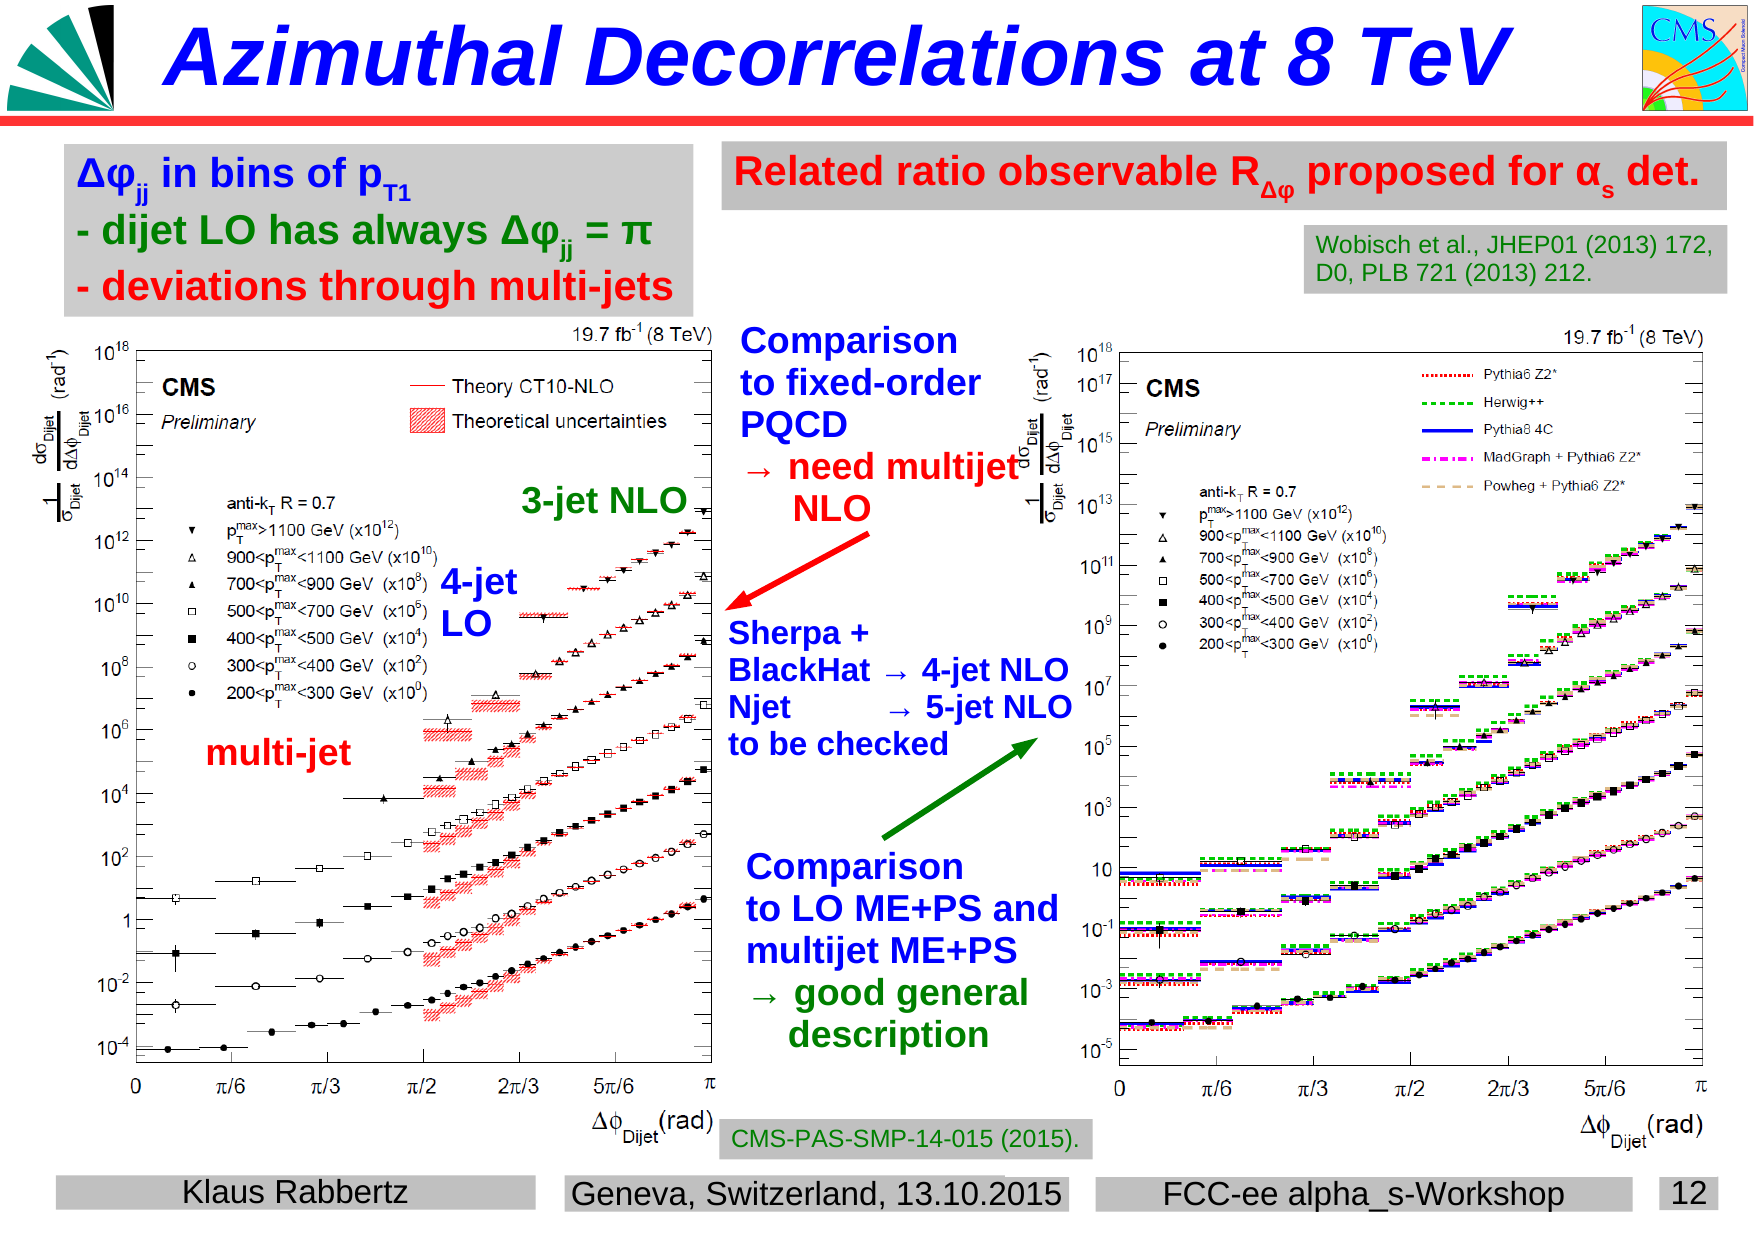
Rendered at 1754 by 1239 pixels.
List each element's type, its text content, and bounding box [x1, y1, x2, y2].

text_box Δφjj in bins of pT1 - dijet LO has always Δφjj = π - deviations through multi-jets [64, 144, 694, 317]
picture [1005, 309, 1717, 1177]
title Azimuthal Decorrelations at 8 TeV [129, 0, 1545, 114]
text_box Sherpa + BlackHat → 4-jet NLO Njet → 5-jet NLO to be checked [716, 608, 1086, 771]
text_box 4-jet LO [428, 554, 530, 651]
picture [1642, 5, 1748, 111]
text_box Comparison to fixed-order PQCD → need multijet NLO [728, 313, 1032, 536]
picture [7, 5, 114, 112]
text_box 3-jet NLO [509, 473, 703, 528]
text_box CMS-PAS-SMP-14-015 (2015). [719, 1119, 1091, 1160]
text_box Wobisch et al., JHEP01 (2013) 172, D0, PLB 721 (2013) 212. [1303, 225, 1728, 294]
picture [23, 307, 725, 1175]
text_box Related ratio observable RΔφ proposed for αs det. [721, 141, 1727, 211]
text_box Comparison to LO ME+PS and multijet ME+PS → good general description [734, 839, 1073, 1062]
text_box multi-jet [193, 725, 364, 779]
